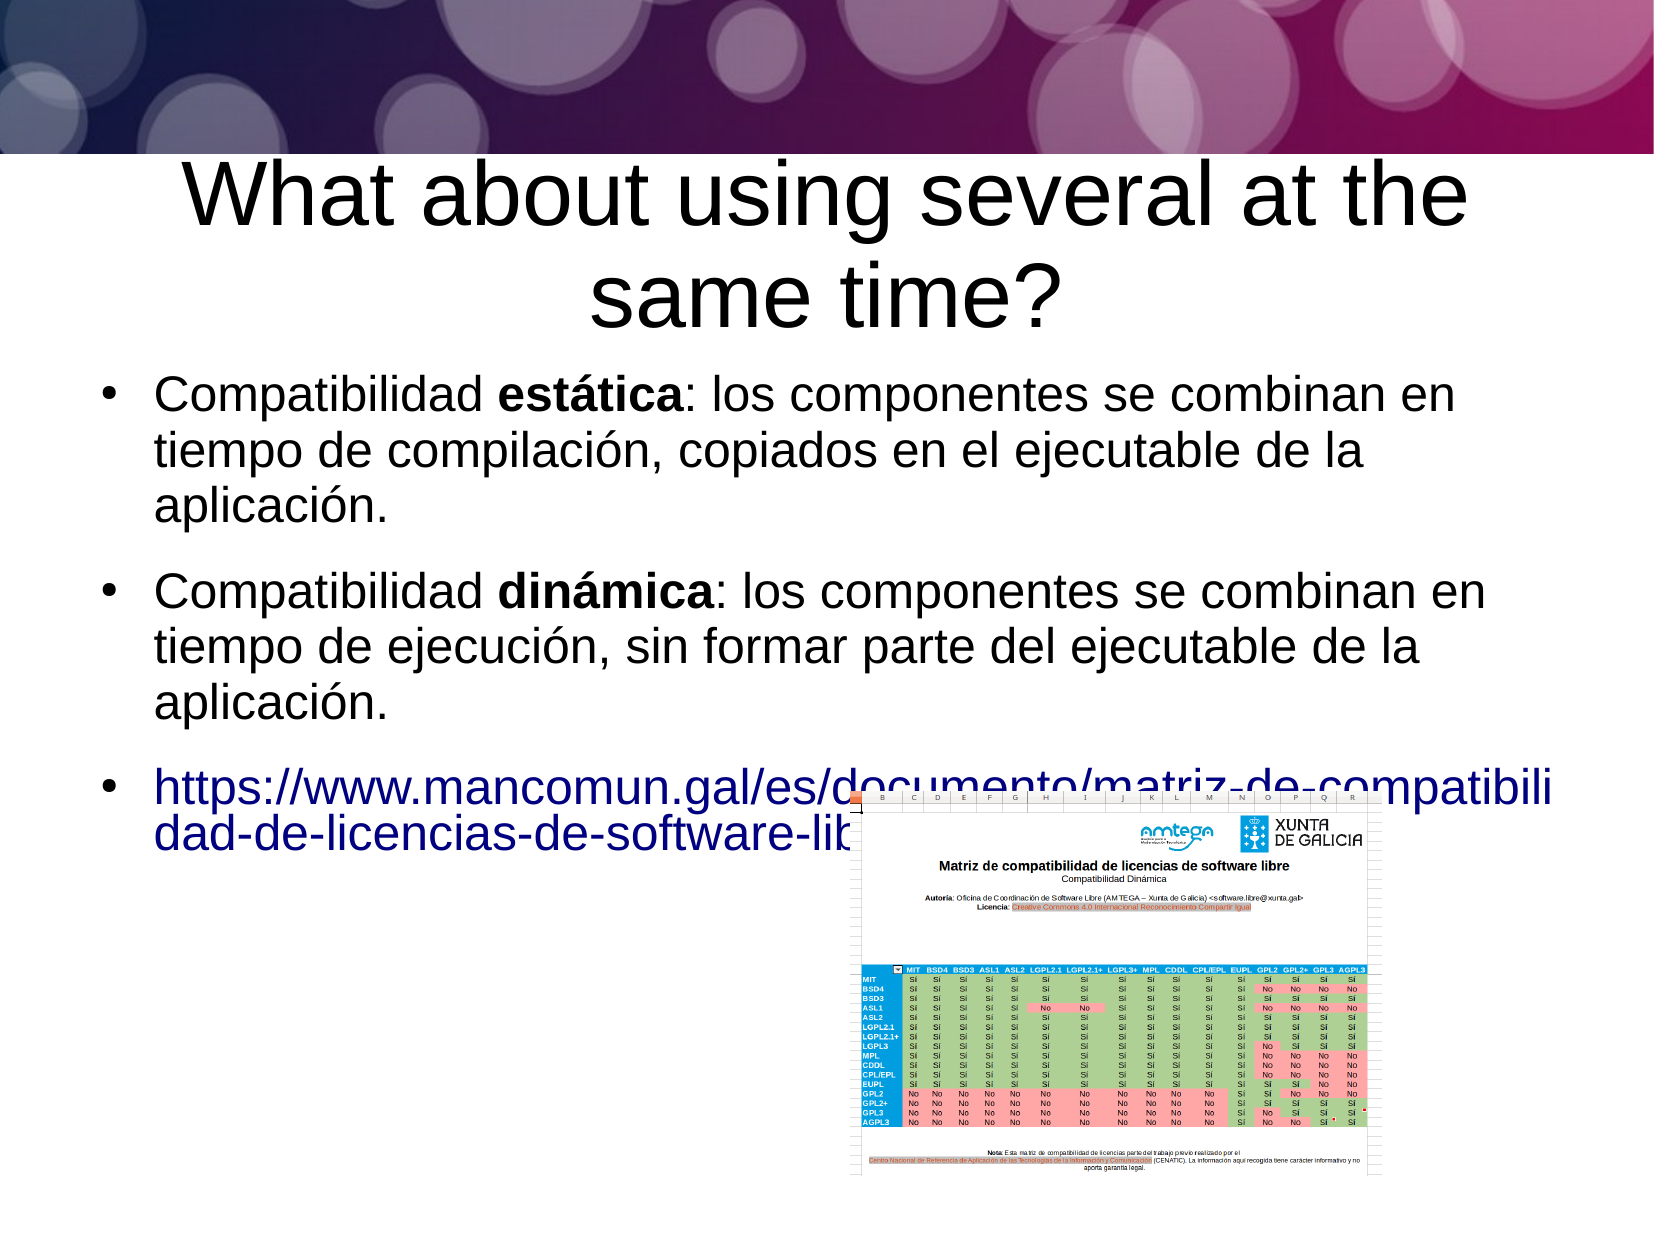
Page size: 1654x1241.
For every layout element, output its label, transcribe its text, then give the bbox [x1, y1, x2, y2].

list Compatibilidad estática: los componentes se combinan en tiempo de compilación, copiados en el ejecutable de la aplicación. Compatibilidad dinámica: los componentes se combinan en tiempo de ejecución, sin formar parte del ejecutable de la aplicación. https://www.mancomun.gal/es/documento/matriz-de-compatibilidad-de-licencias-de-software-libre/ [82, 366, 1571, 1087]
picture [850, 791, 1382, 1176]
title What about using several at the same time? [82, 142, 1571, 348]
picture [0, 0, 1654, 154]
